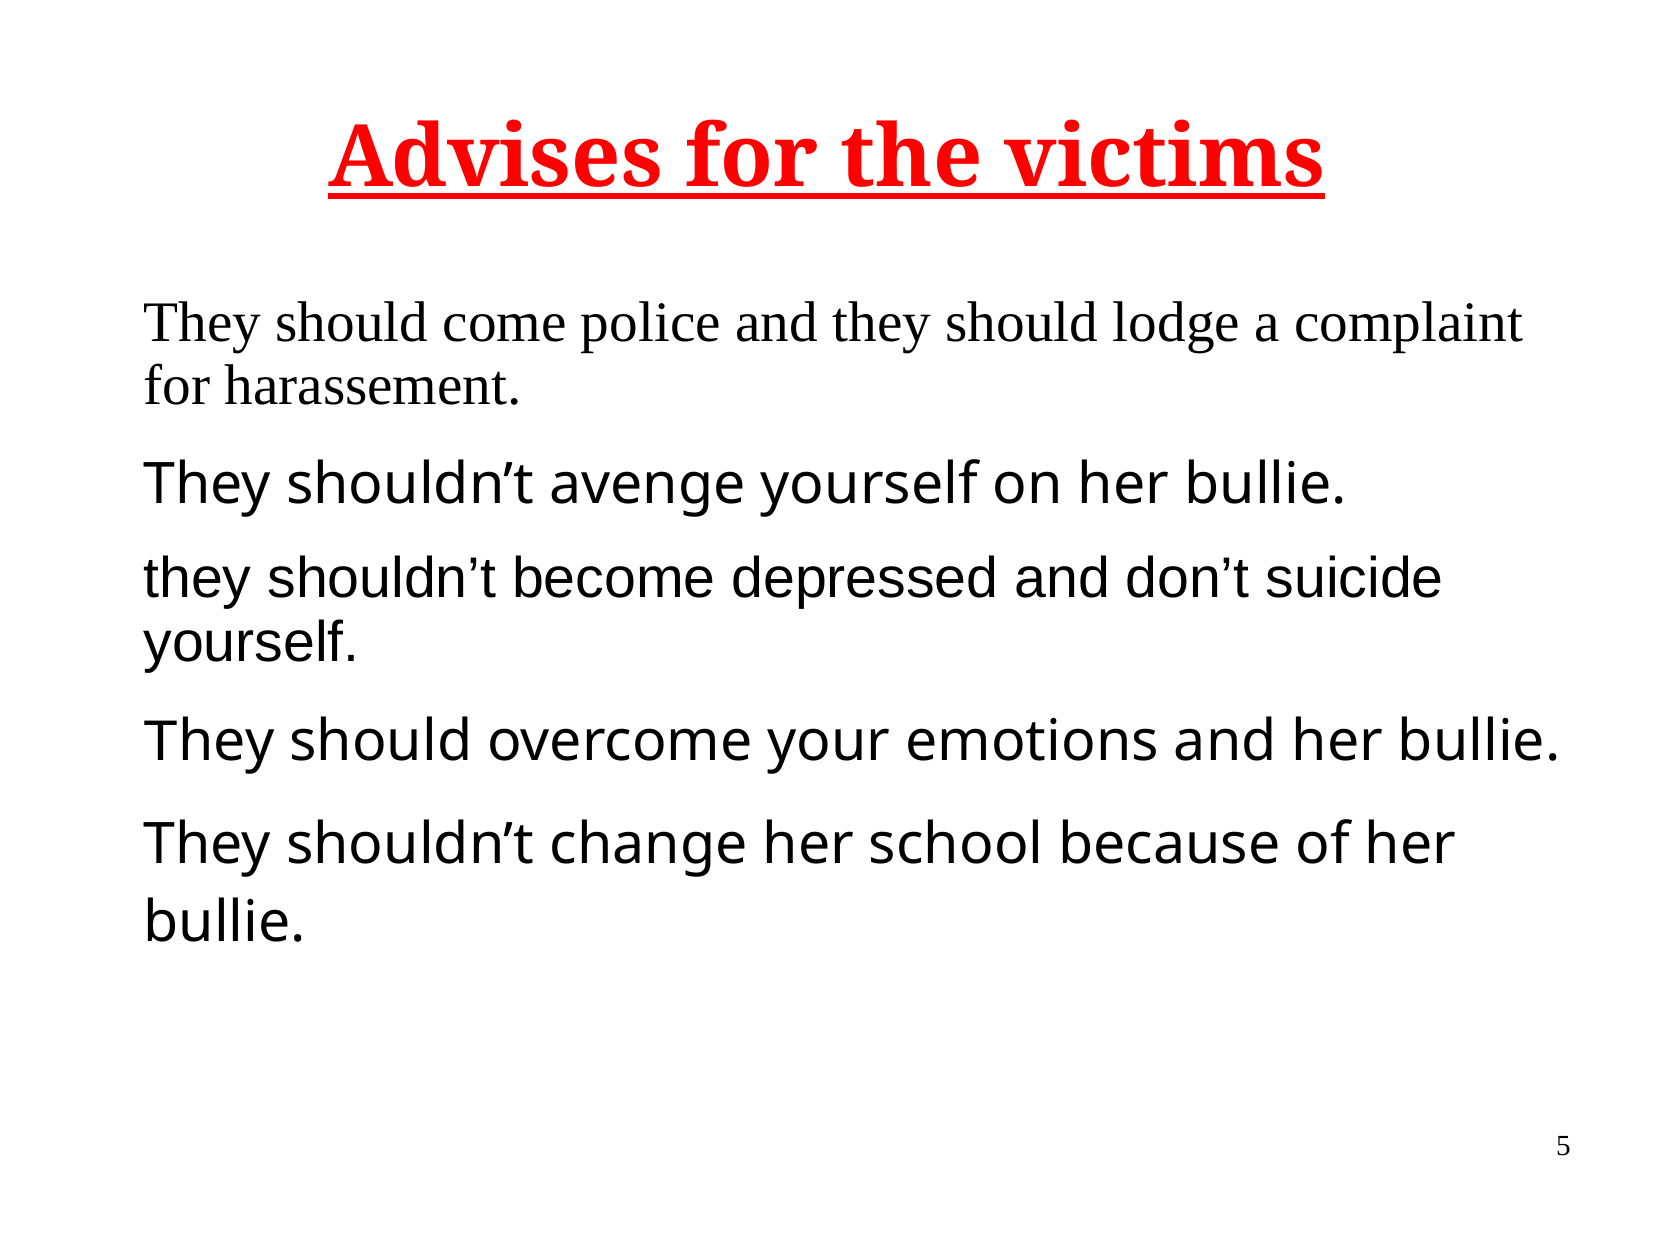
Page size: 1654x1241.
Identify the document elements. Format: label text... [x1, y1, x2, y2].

list They should come police and they should lodge a complaint for harassement. They shouldn’t avenge yourself on her bullie. they shouldn’t become depressed and don’t suicide yourself. They should overcome your emotions and her bullie. They shouldn’t change her school because of her bullie. [82, 290, 1571, 1010]
title Advises for the victims [82, 49, 1571, 257]
